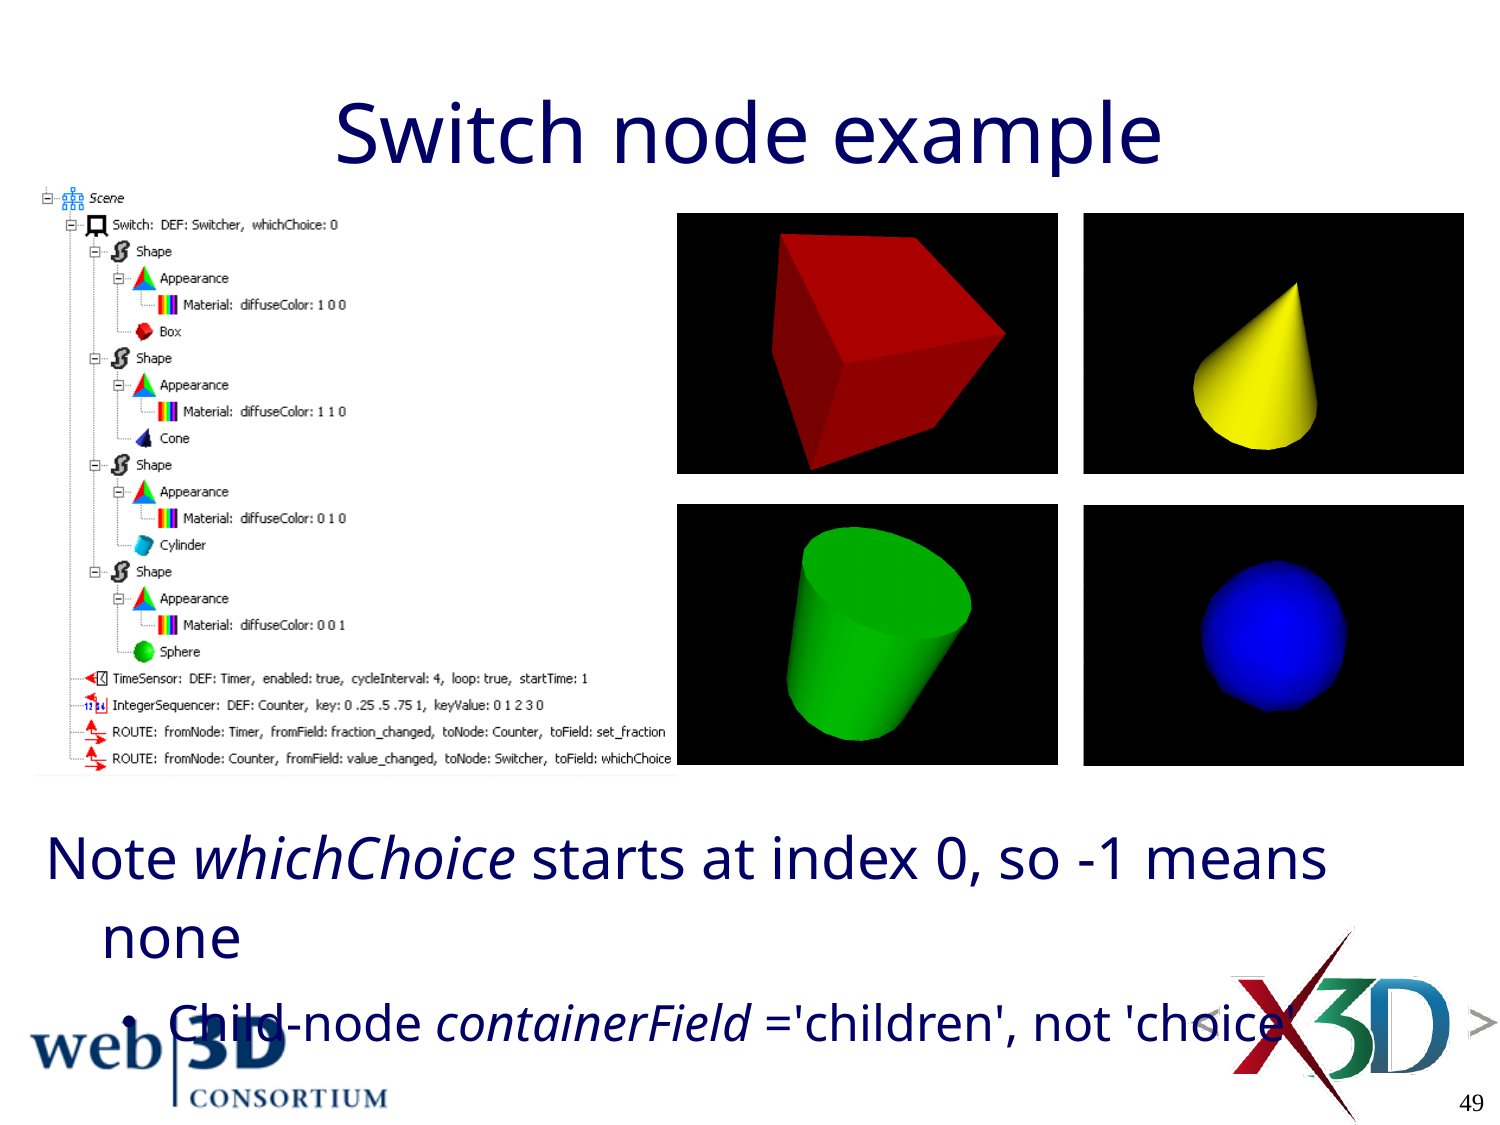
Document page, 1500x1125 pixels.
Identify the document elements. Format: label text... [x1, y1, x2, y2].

picture [33, 176, 1475, 781]
picture [401, 1028, 413, 1038]
picture [1187, 926, 1500, 1125]
picture [12, 998, 413, 1118]
title Switch node example [112, 37, 1388, 176]
list Note whichChoice starts at index 0, so -1 means none Child-node containerField ='children', not 'choice' [45, 817, 1471, 961]
picture [401, 1017, 413, 1025]
